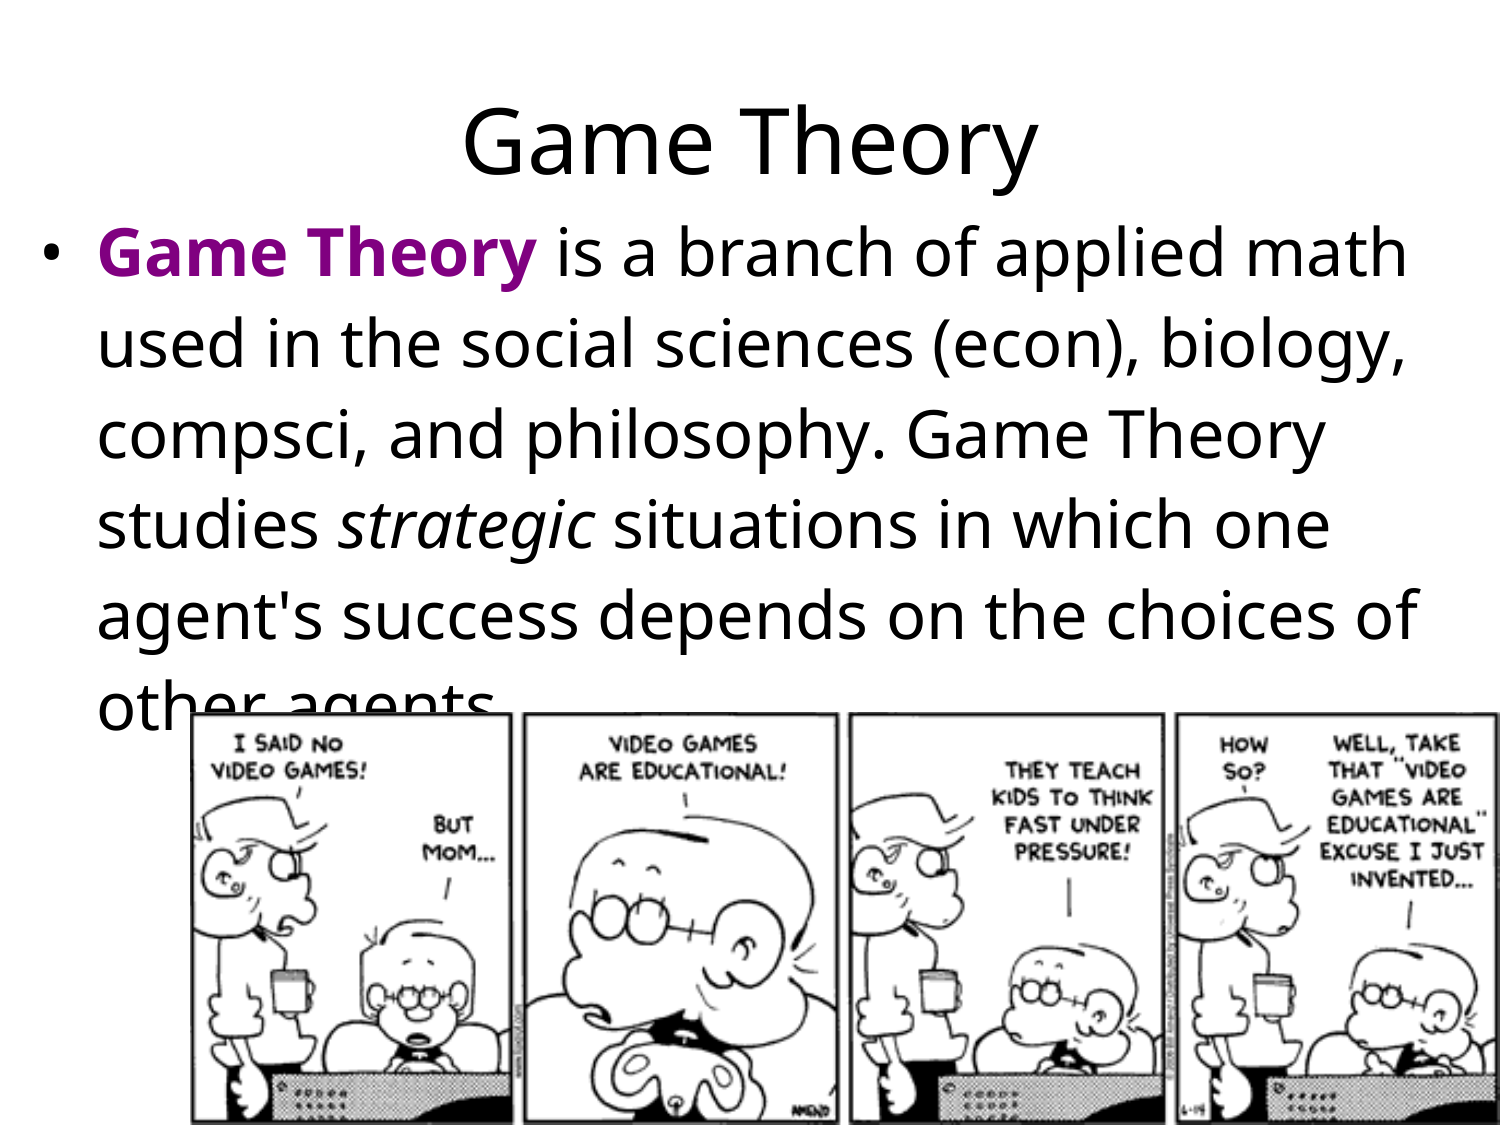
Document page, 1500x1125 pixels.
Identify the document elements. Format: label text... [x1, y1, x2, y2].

list Game Theory is a branch of applied math used in the social sciences (econ), biology, compsci, and philosophy. Game Theory studies strategic situations in which one agent's success depends on the choices of other agents. [24, 197, 1476, 1036]
title Game Theory [24, 45, 1476, 197]
picture [190, 712, 1500, 1125]
